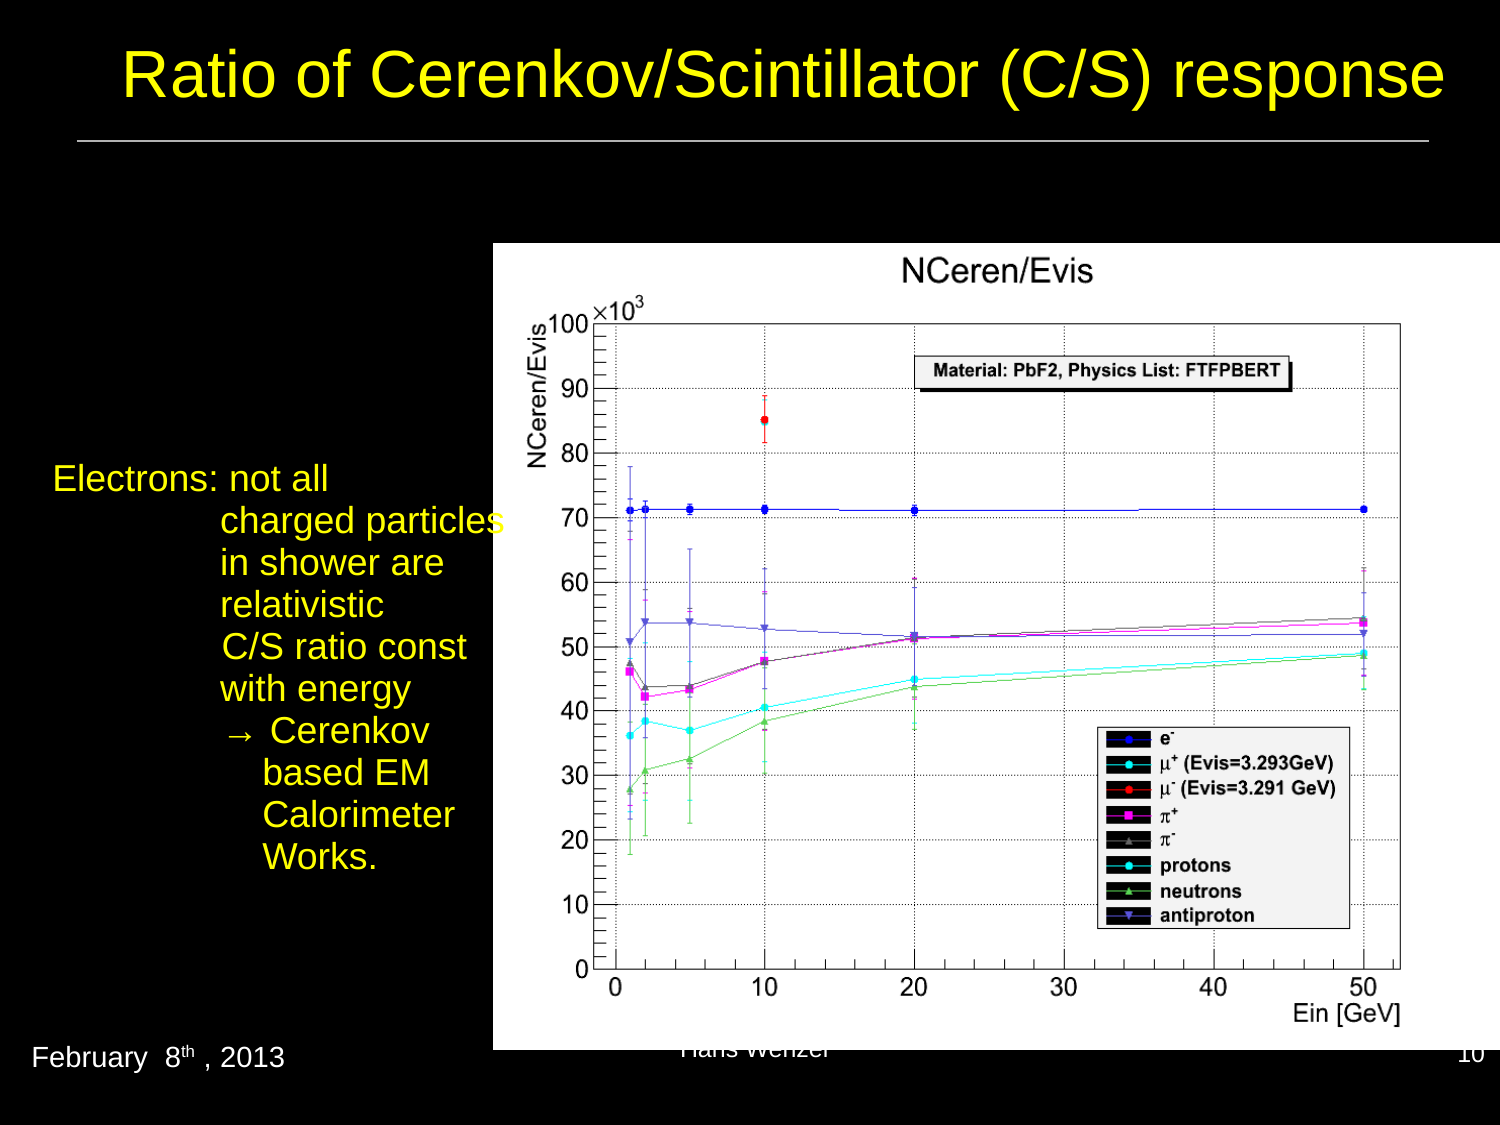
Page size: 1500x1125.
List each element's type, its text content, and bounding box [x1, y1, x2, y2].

picture [493, 243, 1500, 1051]
title Ratio of Cerenkov/Scintillator (C/S) response [107, 3, 1463, 147]
text_box Electrons: not all charged particles in shower are relativistic C/S ratio const with energy → Cerenkov based EM Calorimeter Works. [37, 450, 520, 885]
